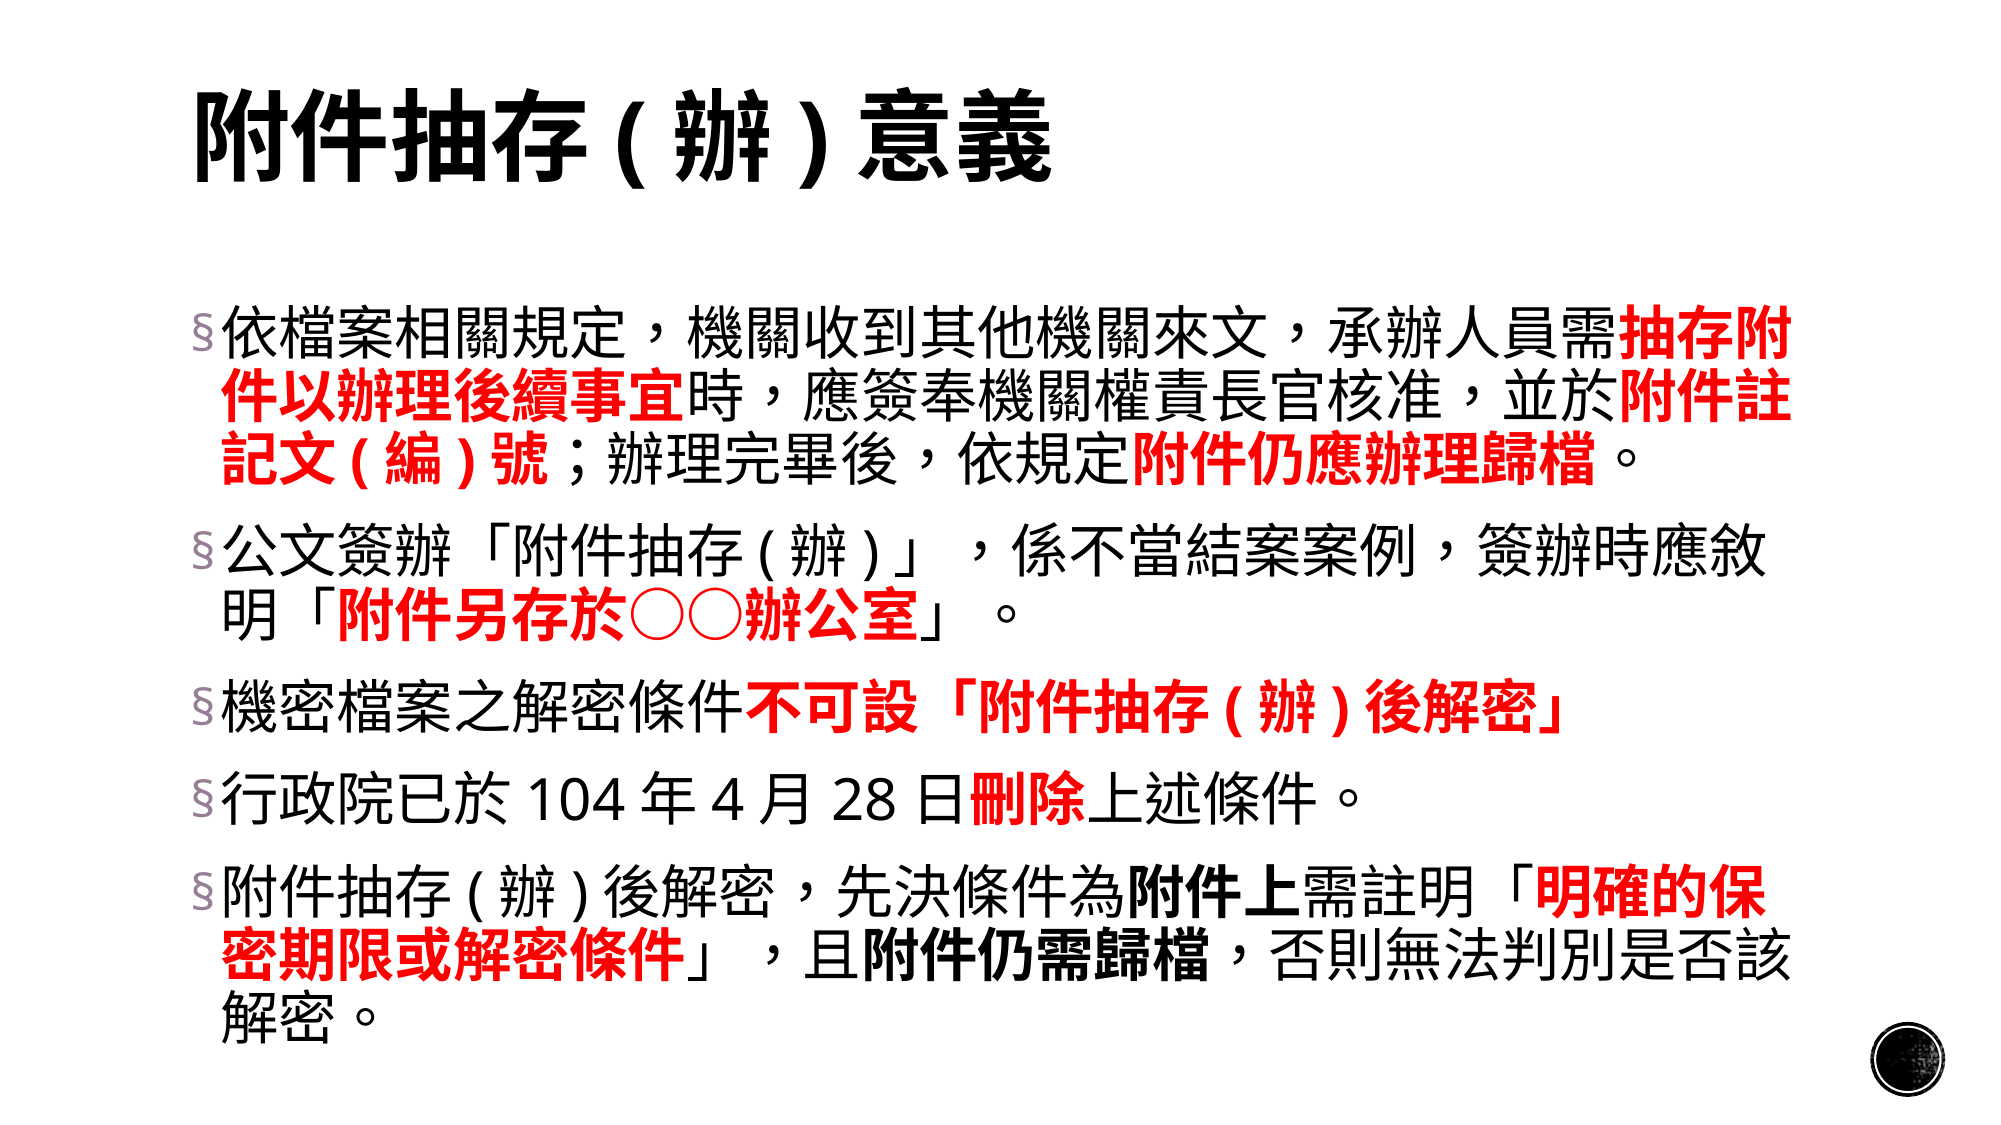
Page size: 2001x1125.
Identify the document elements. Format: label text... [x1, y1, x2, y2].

title 附件抽存(辦)意義 [175, 79, 1826, 296]
picture [1870, 1021, 1946, 1097]
list 依檔案相關規定，機關收到其他機關來文，承辦人員需抽存附件以辦理後續事宜時，應簽奉機關權責長官核准，並於附件註記文(編)號；辦理完畢後，依規定附件仍應辦理歸檔。 公文簽辦「附件抽存(辦)」，係不當結案案例，簽辦時應敘明「附件另存於○○辦公室」。 機密檔案之解密條件不可設「附件抽存(辦)後解密」 行政院已於104年4月28日刪除上述條件。 附件抽存(辦)後解密，先決條件為附件上需註明「明確的保密期限或解密條件」，且附件仍需歸檔，否則無法判別是否該解密。 [175, 296, 1826, 1013]
